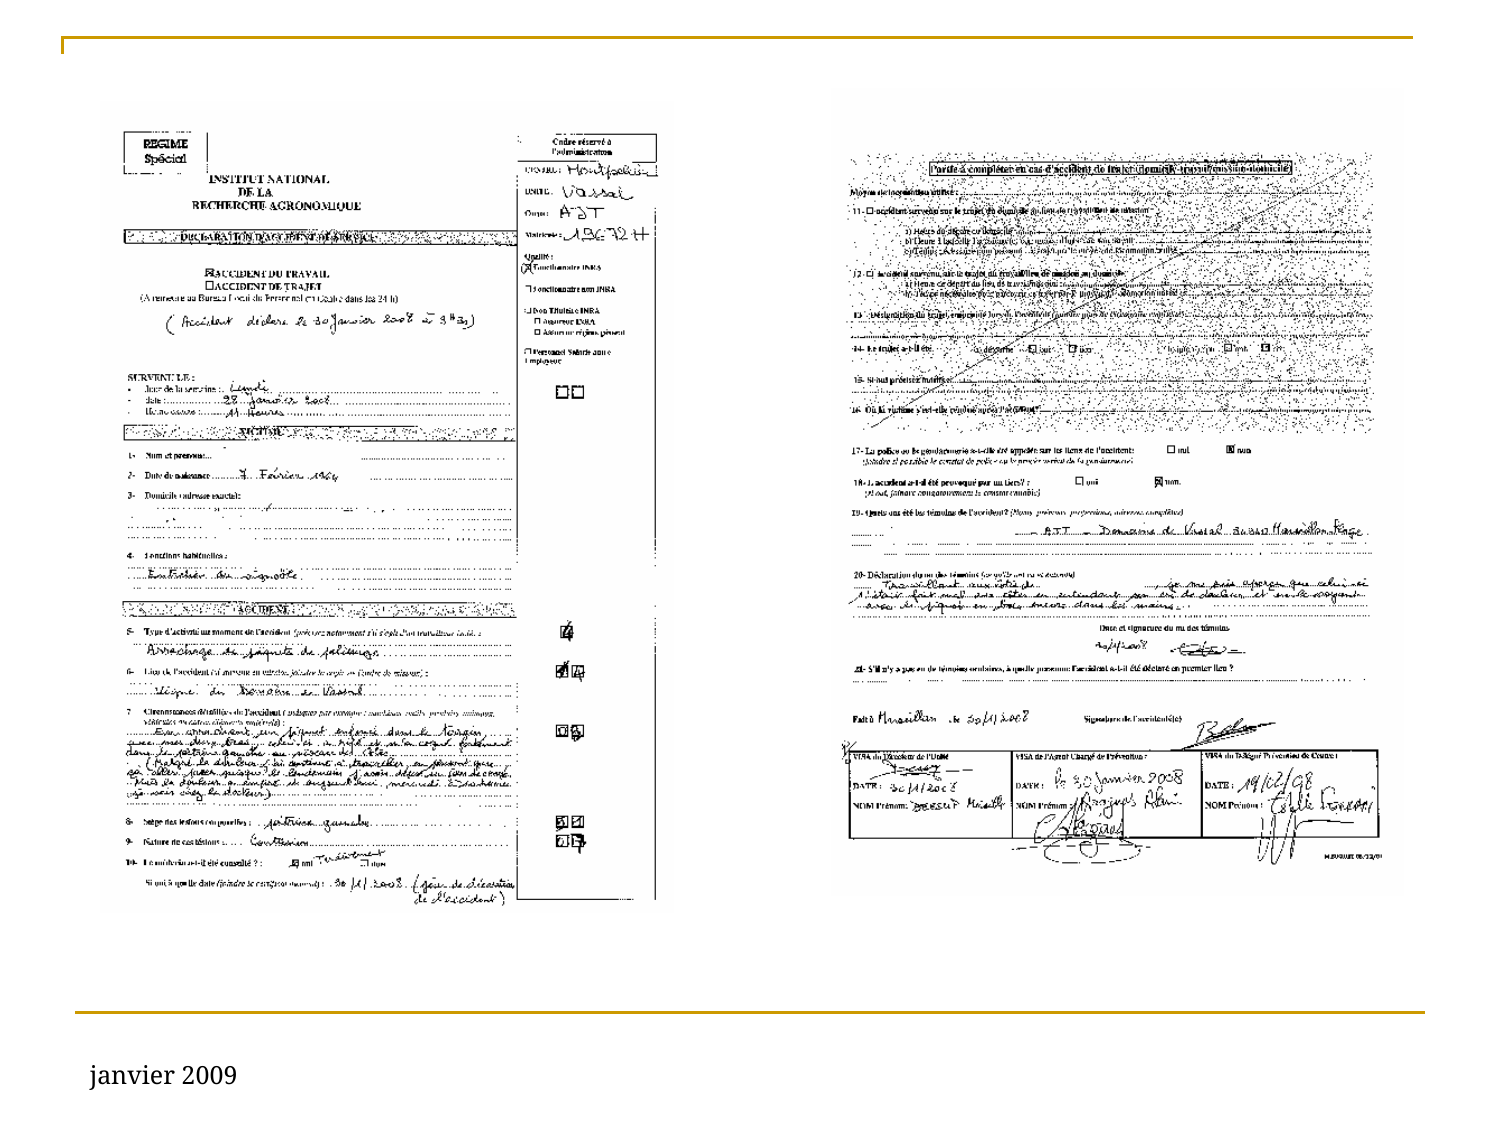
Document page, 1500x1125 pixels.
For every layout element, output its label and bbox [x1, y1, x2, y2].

chart [53, 54, 721, 1000]
chart [785, 42, 1450, 983]
